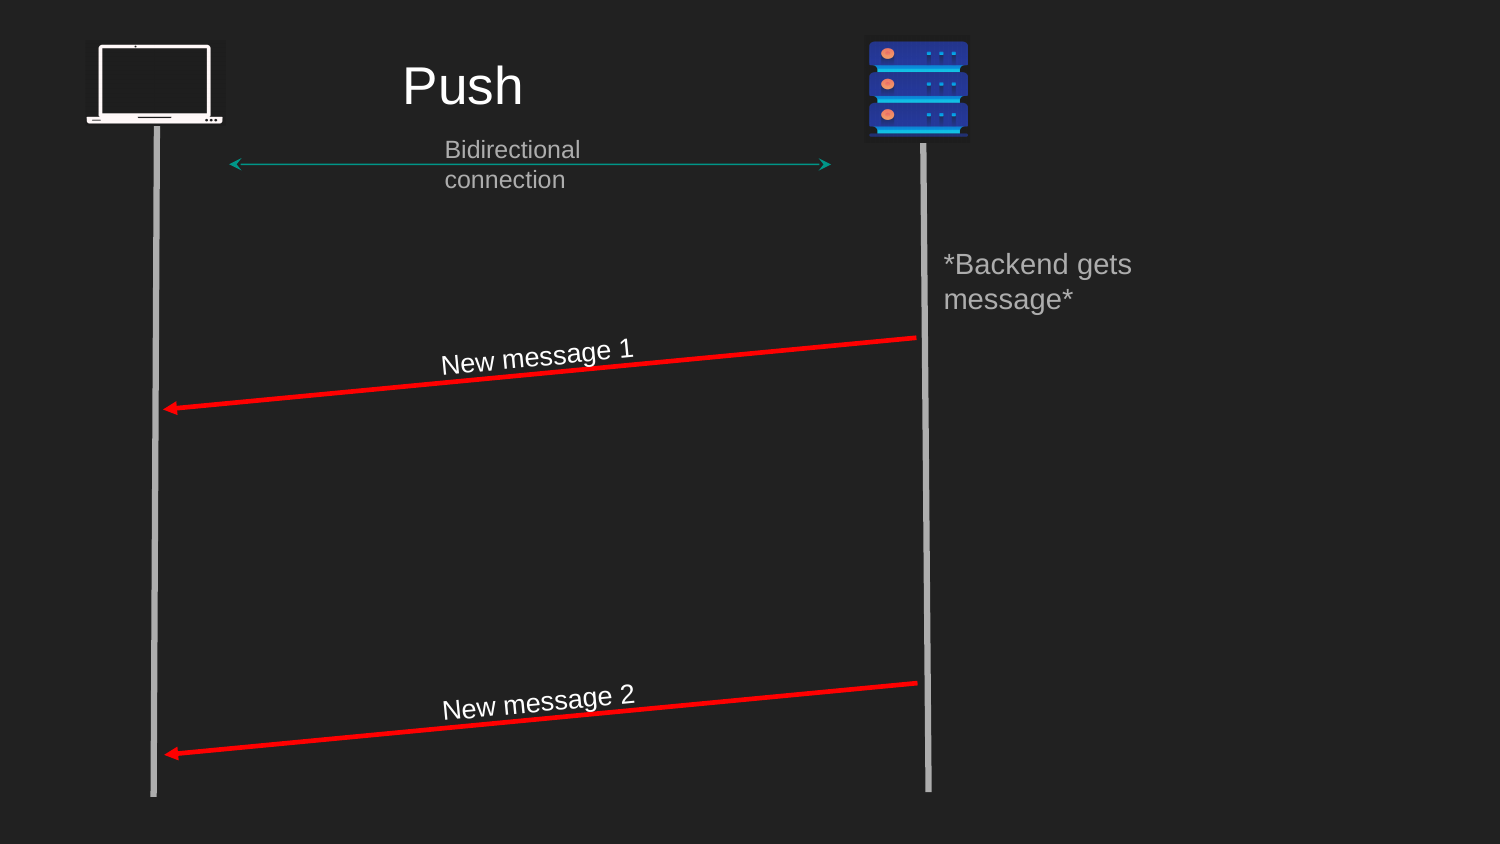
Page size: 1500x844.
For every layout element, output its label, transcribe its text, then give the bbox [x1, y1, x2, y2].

picture [864, 35, 971, 143]
title Push [387, 36, 727, 131]
text_box New message 2 [424, 641, 834, 743]
text_box New message 1 [422, 298, 804, 398]
text_box *Backend gets message* [928, 230, 1171, 331]
text_box Bidirectional connection [429, 118, 672, 209]
picture [85, 40, 226, 126]
